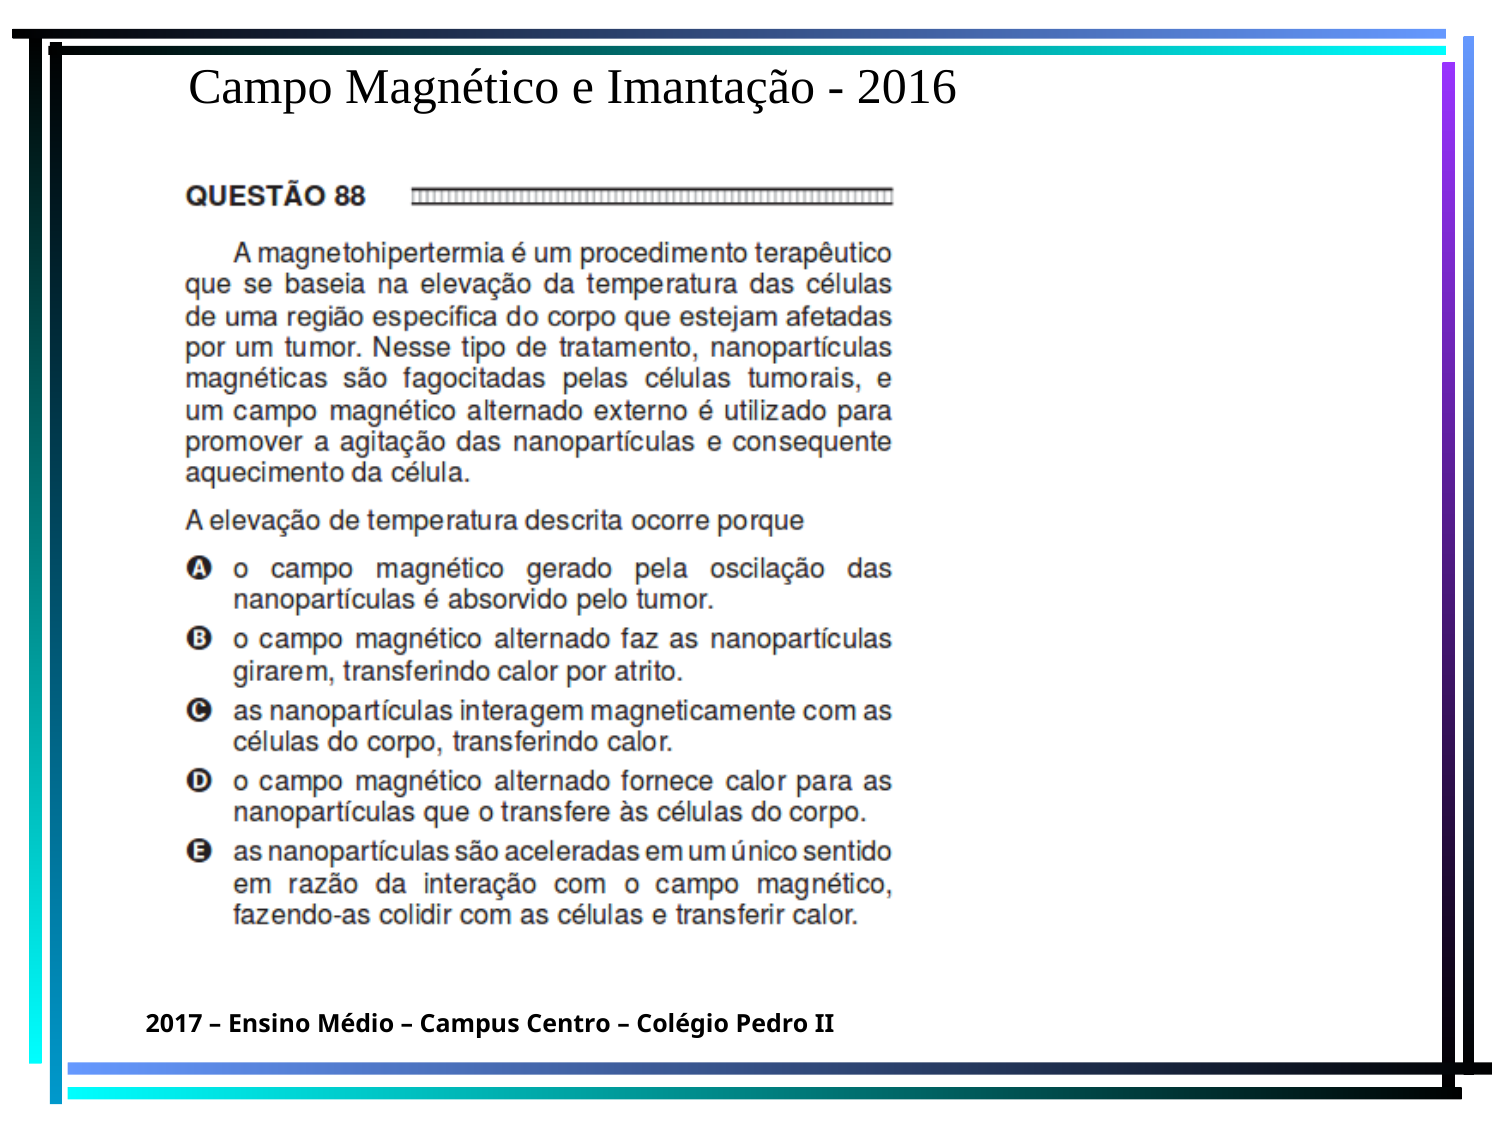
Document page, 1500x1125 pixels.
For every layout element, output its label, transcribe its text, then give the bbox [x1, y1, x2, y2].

picture [0, 0, 1500, 1125]
text_box 2017 – Ensino Médio – Campus Centro – Colégio Pedro II [130, 1001, 851, 1047]
title Campo Magnético e Imantação - 2016 [70, 47, 1075, 130]
